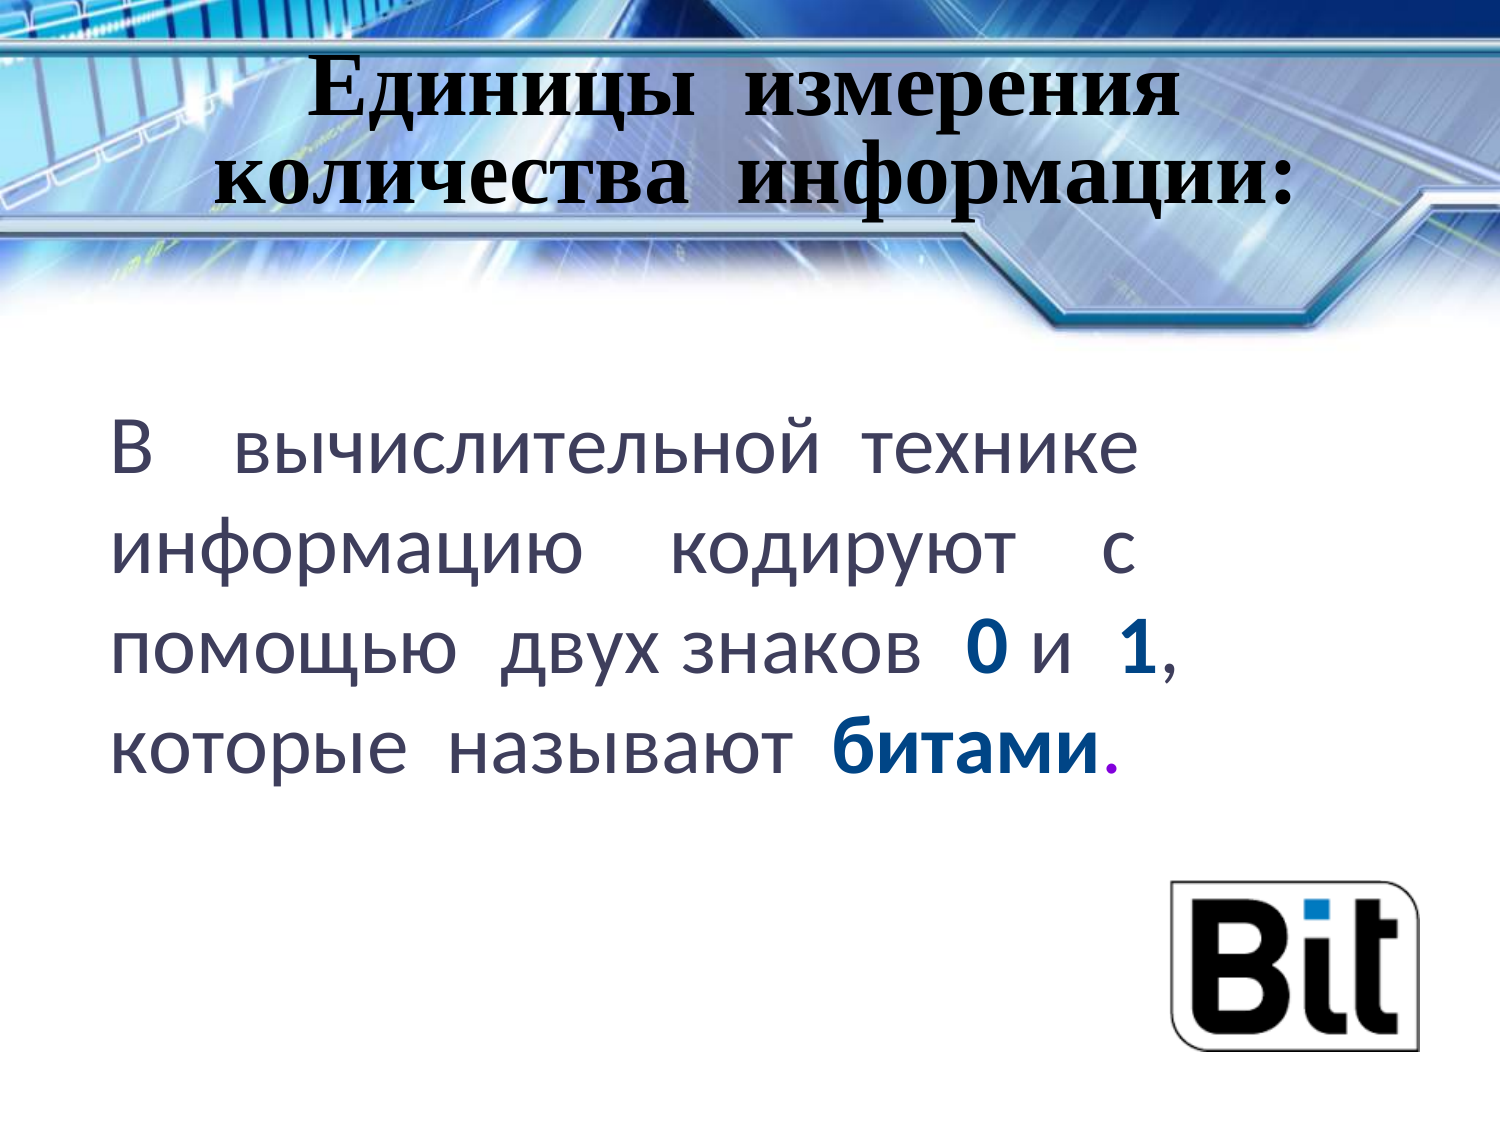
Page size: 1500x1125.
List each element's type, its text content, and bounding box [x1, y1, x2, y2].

list В вычислительной технике информацию кодируют с помощью двух знаков 0 и 1, которые называют битами. [94, 382, 1418, 910]
title Единицы измерения количества информации: [82, 110, 1433, 266]
picture [0, 0, 1500, 1125]
